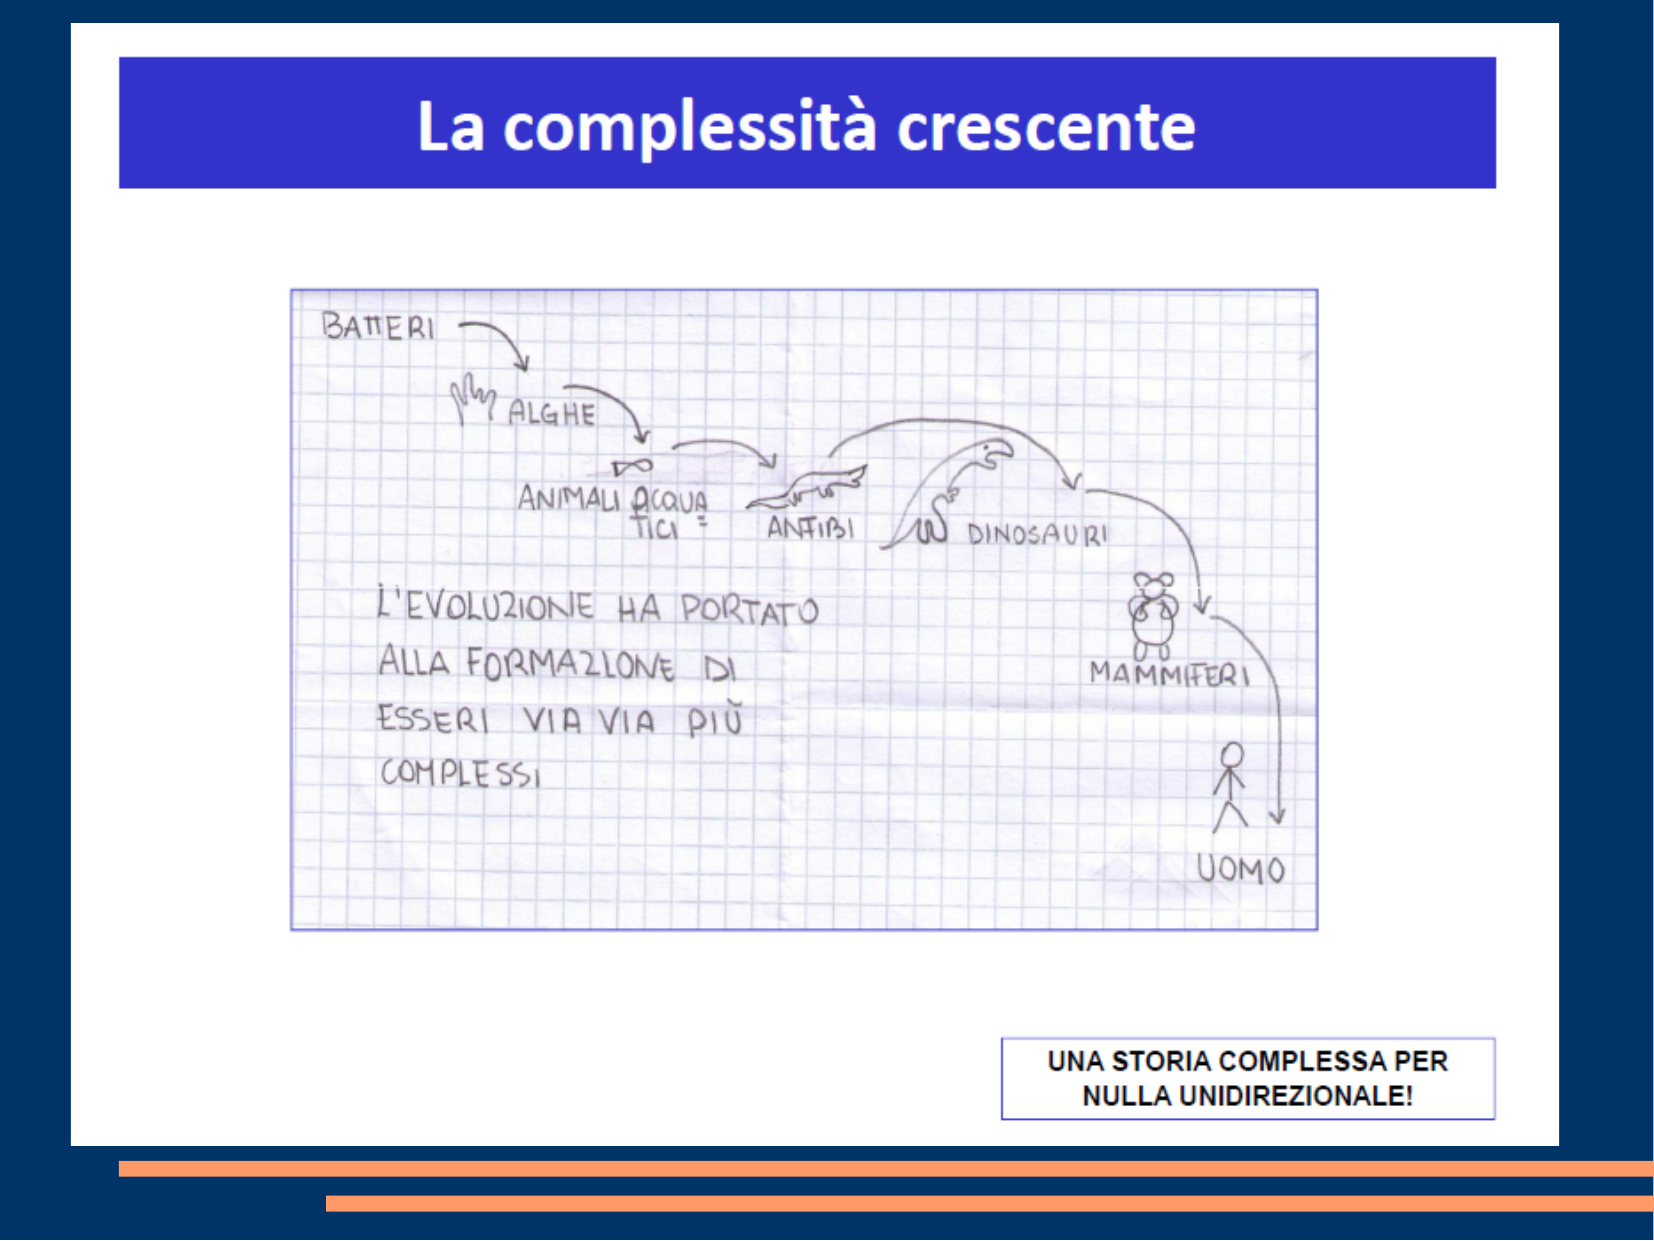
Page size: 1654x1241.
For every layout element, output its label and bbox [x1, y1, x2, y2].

picture [70, 23, 1560, 1146]
